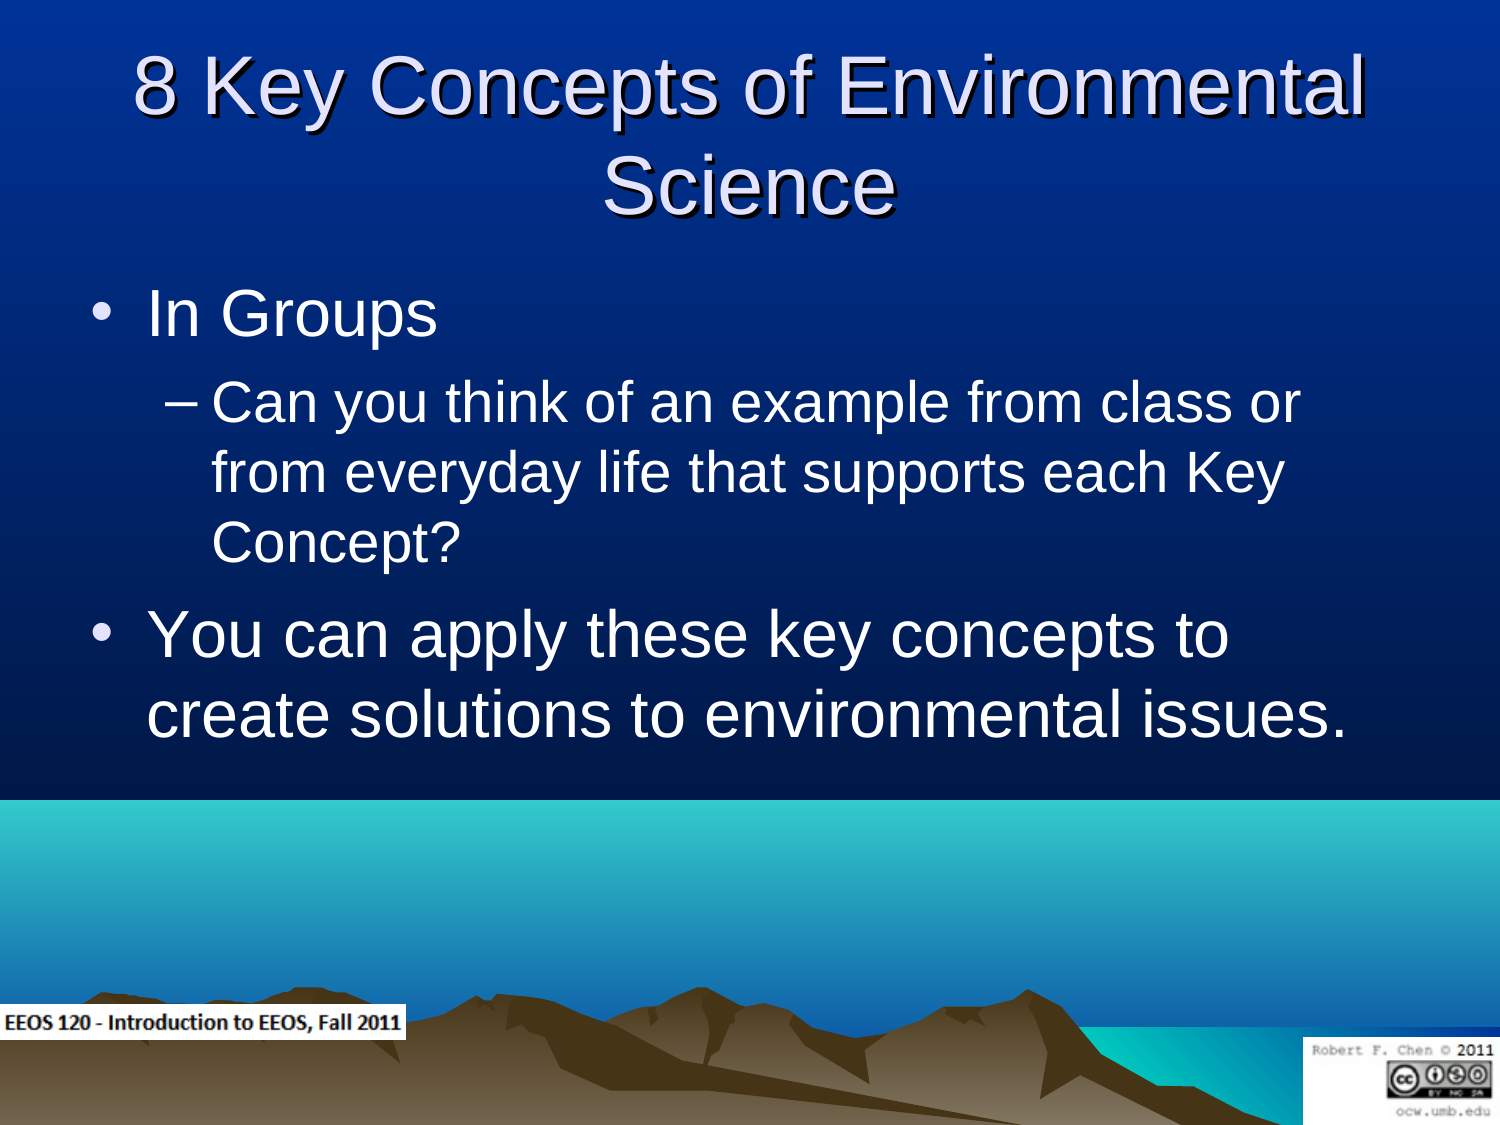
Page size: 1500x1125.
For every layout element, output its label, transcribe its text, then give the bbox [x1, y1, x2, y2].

picture [0, 1004, 406, 1040]
title 8 Key Concepts of Environmental Science [75, 23, 1426, 239]
list In Groups Can you think of an example from class or from everyday life that supports each Key Concept? You can apply these key concepts to create solutions to environmental issues. [75, 262, 1426, 1001]
picture [1302, 1037, 1500, 1125]
